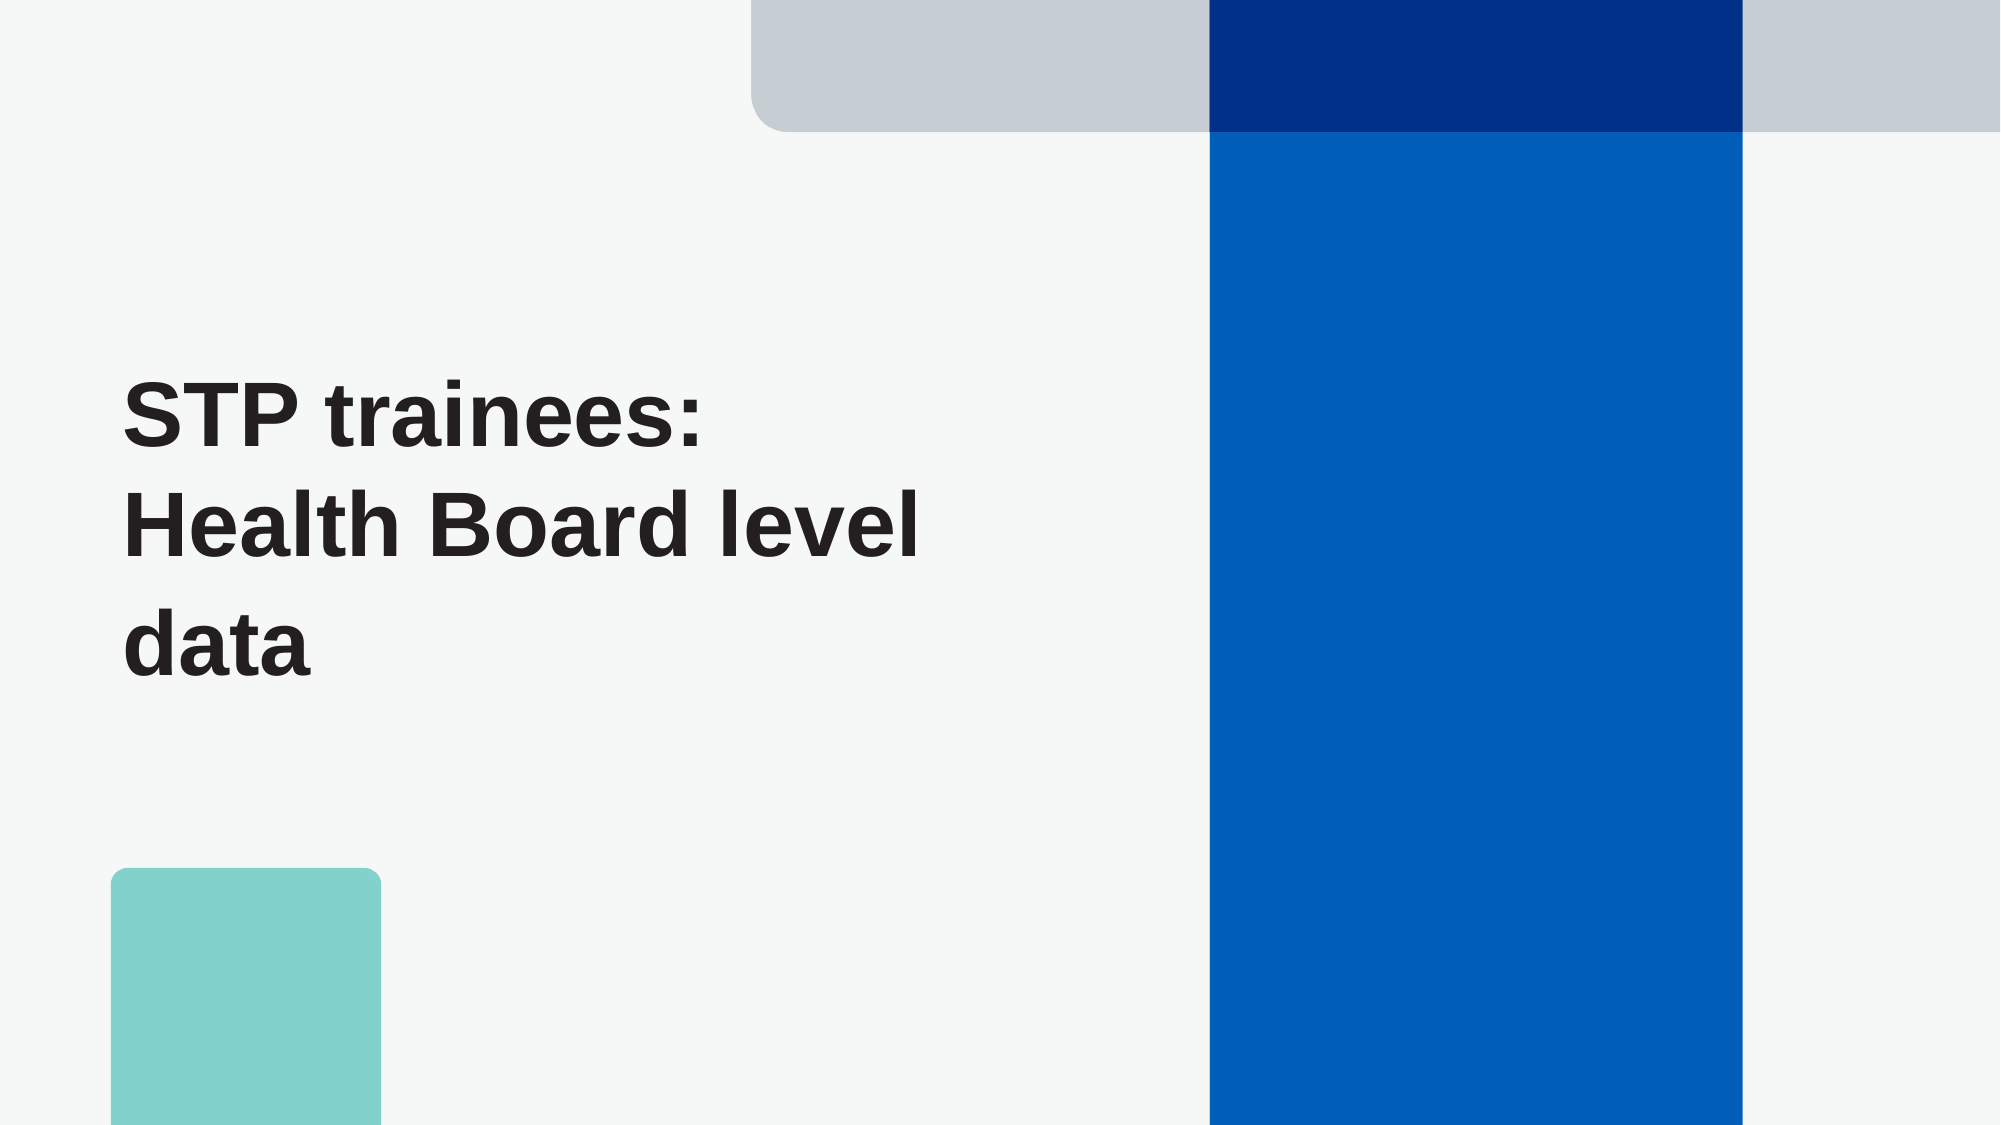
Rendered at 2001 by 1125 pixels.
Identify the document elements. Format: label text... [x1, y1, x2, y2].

title STP trainees: Health Board level data [122, 355, 1188, 573]
